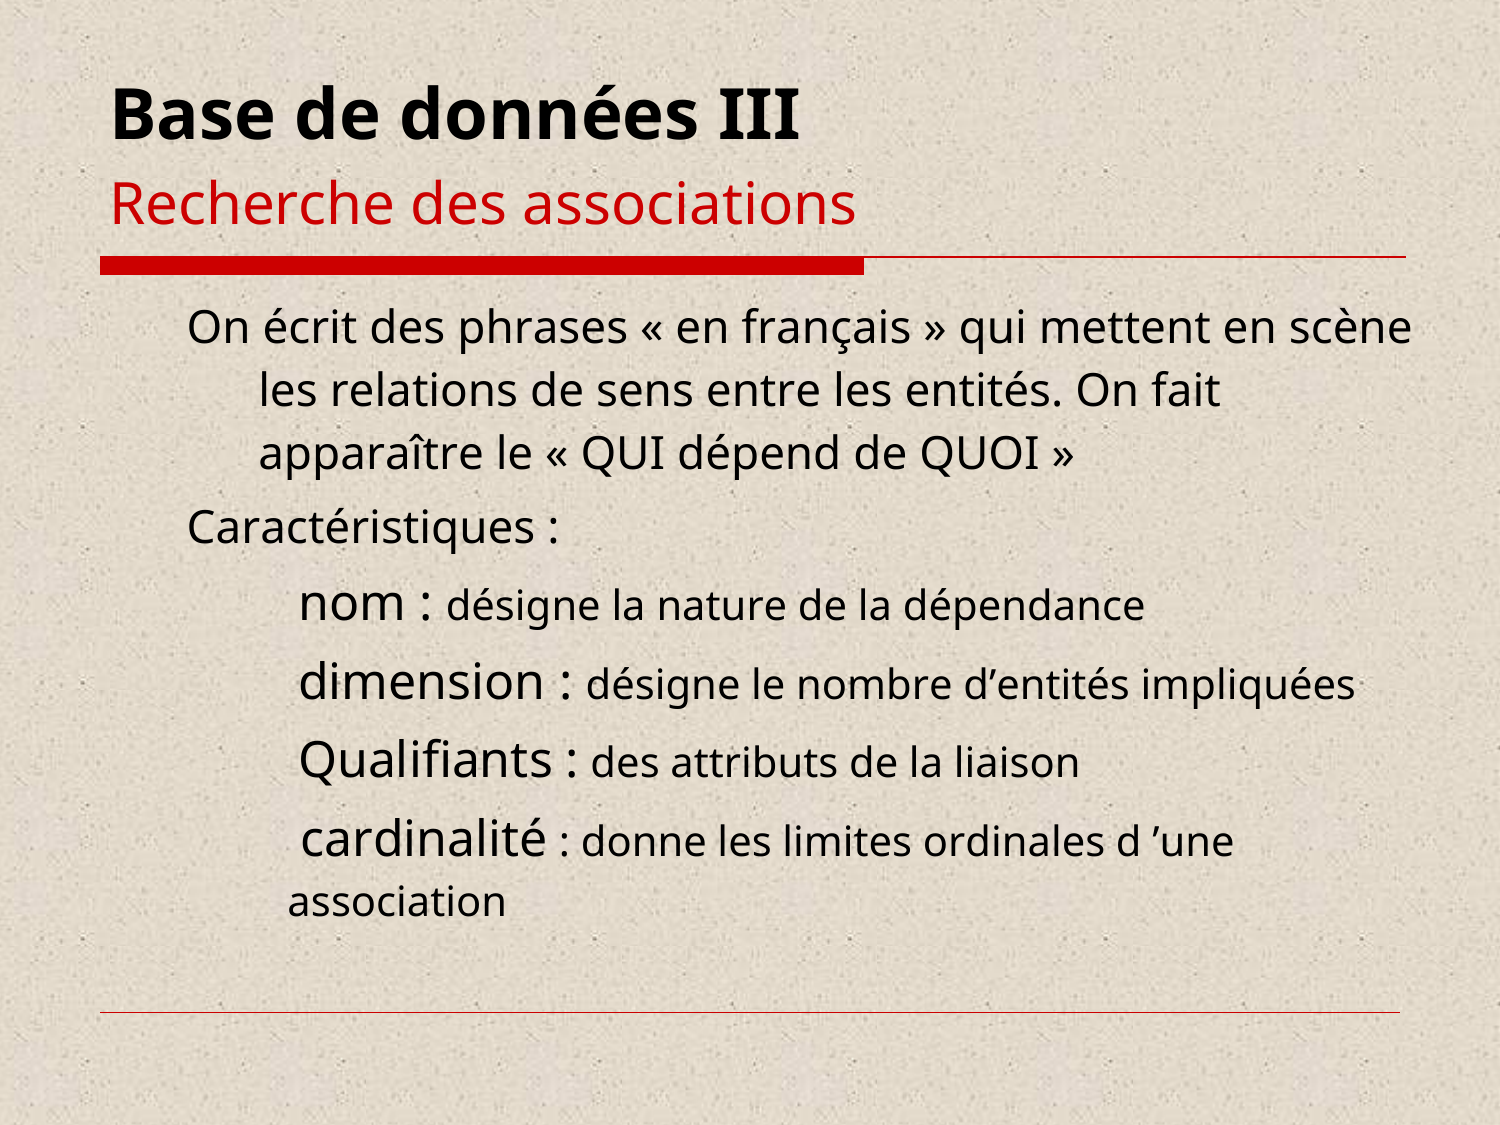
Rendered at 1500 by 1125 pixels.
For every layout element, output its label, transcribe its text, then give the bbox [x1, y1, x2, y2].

picture [0, 0, 1500, 1125]
title Base de données III Recherche des associations [94, 49, 1407, 250]
list On écrit des phrases « en français » qui mettent en scène les relations de sens entre les entités. On fait apparaître le « QUI dépend de QUOI » Caractéristiques : nom : désigne la nature de la dépendance dimension : désigne le nombre d’entités impliquées Qualifiants : des attributs de la liaison cardinalité : donne les limites ordinales d ’une association [94, 287, 1438, 1125]
